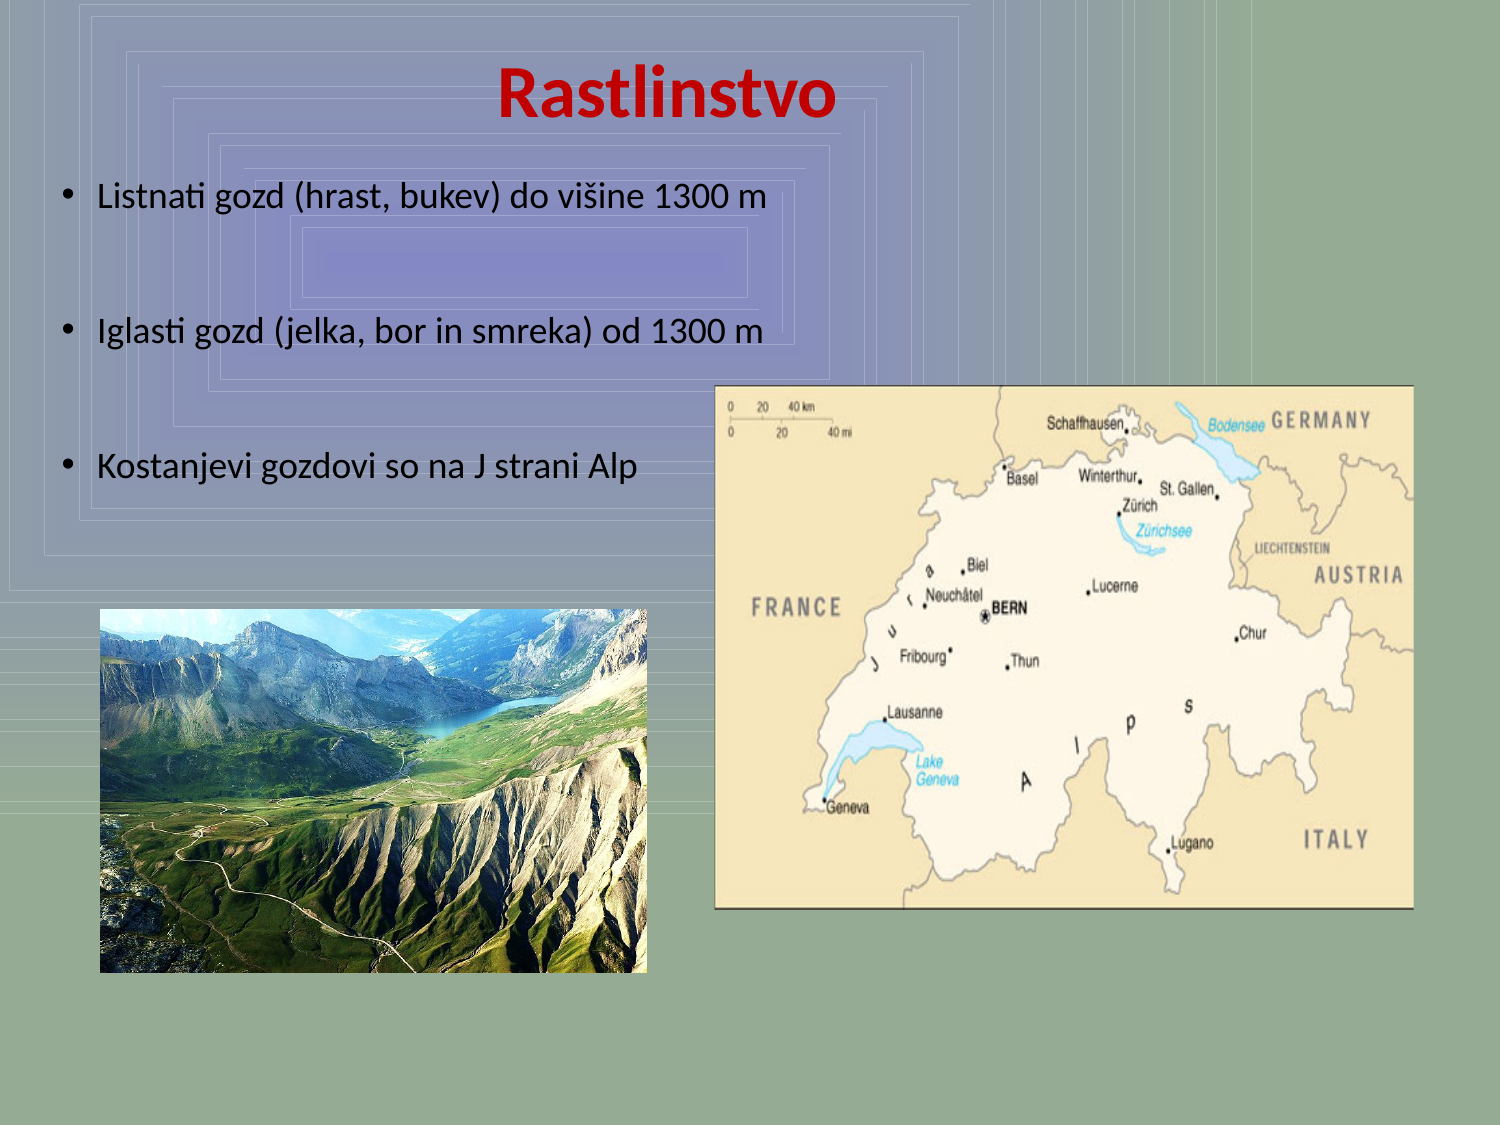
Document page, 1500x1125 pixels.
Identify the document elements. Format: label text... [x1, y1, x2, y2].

picture [714, 385, 1414, 910]
text_box Listnati gozd (hrast, bukev) do višine 1300 m Iglasti gozd (jelka, bor in smreka) od 1300 m Kostanjevi gozdovi so na J strani Alp [46, 163, 797, 494]
picture [100, 609, 647, 973]
text_box Rastlinstvo [257, 35, 1079, 140]
